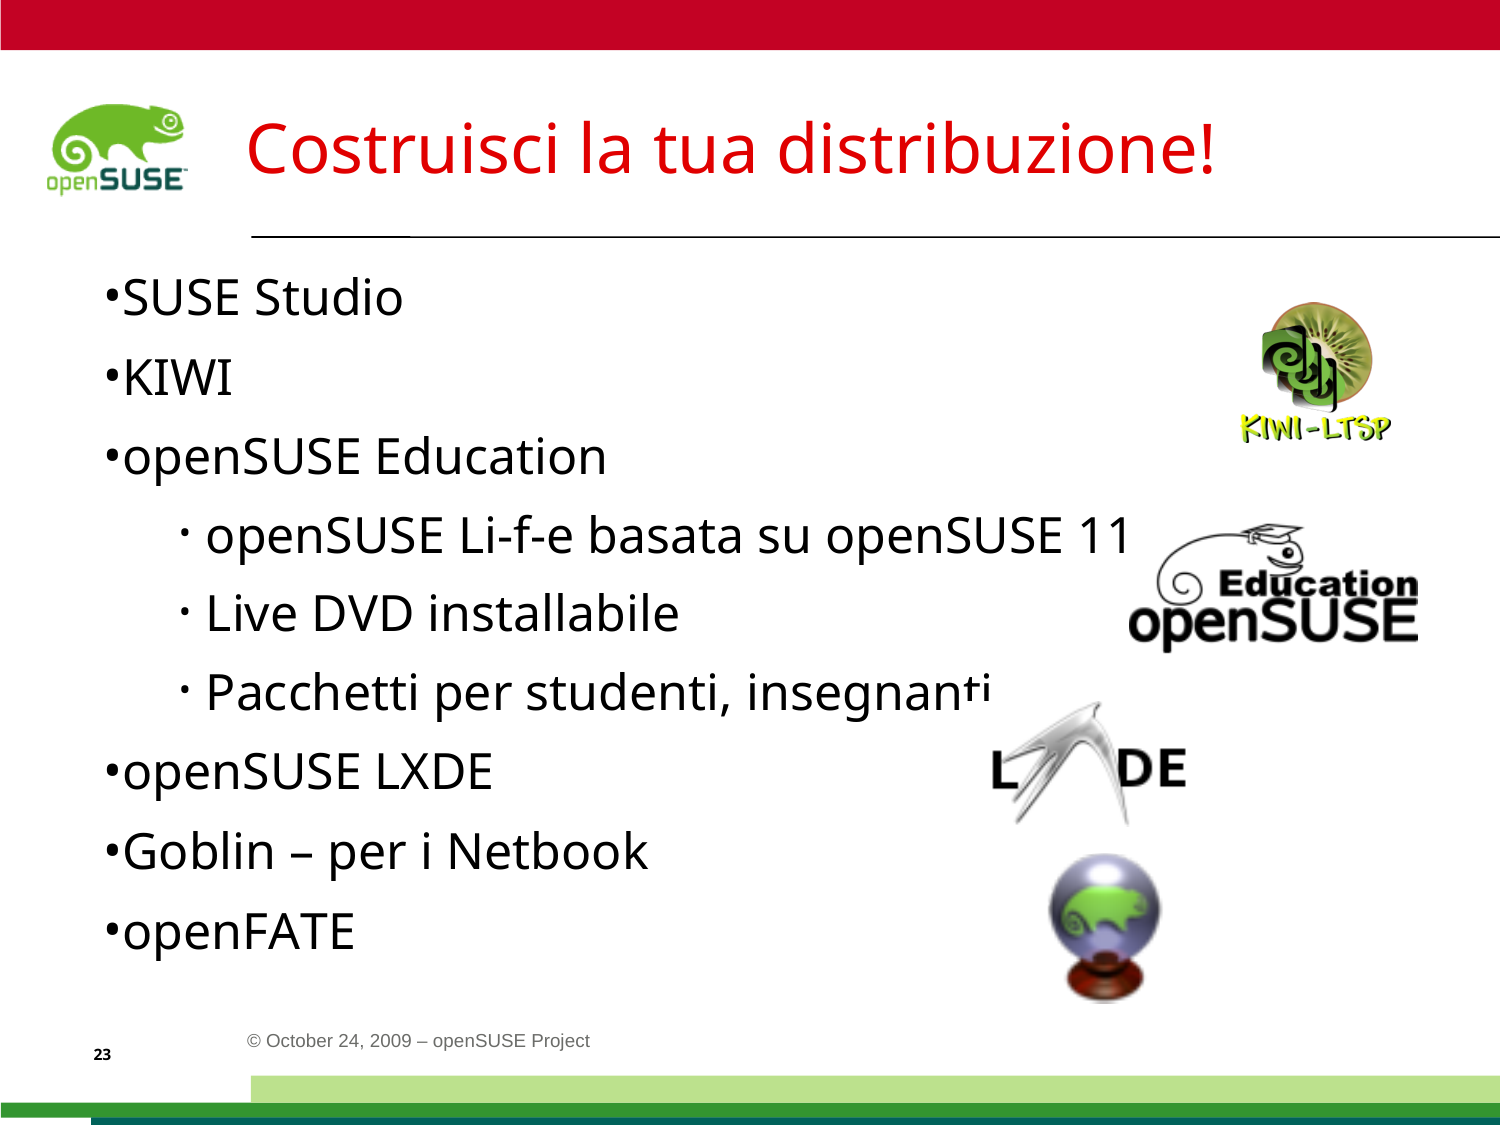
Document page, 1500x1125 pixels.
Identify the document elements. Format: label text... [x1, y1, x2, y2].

picture [1129, 499, 1418, 680]
picture [1031, 853, 1182, 1004]
title Costruisci la tua distribuzione! [245, 68, 1408, 231]
picture [1240, 302, 1391, 443]
picture [960, 701, 1211, 827]
list SUSE Studio KIWI openSUSE Education openSUSE Li-f-e basata su openSUSE 11.1 Live DVD installabile Pacchetti per studenti, insegnanti... openSUSE LXDE Goblin – per i Netbook openFATE [103, 262, 1385, 979]
picture [47, 104, 188, 197]
